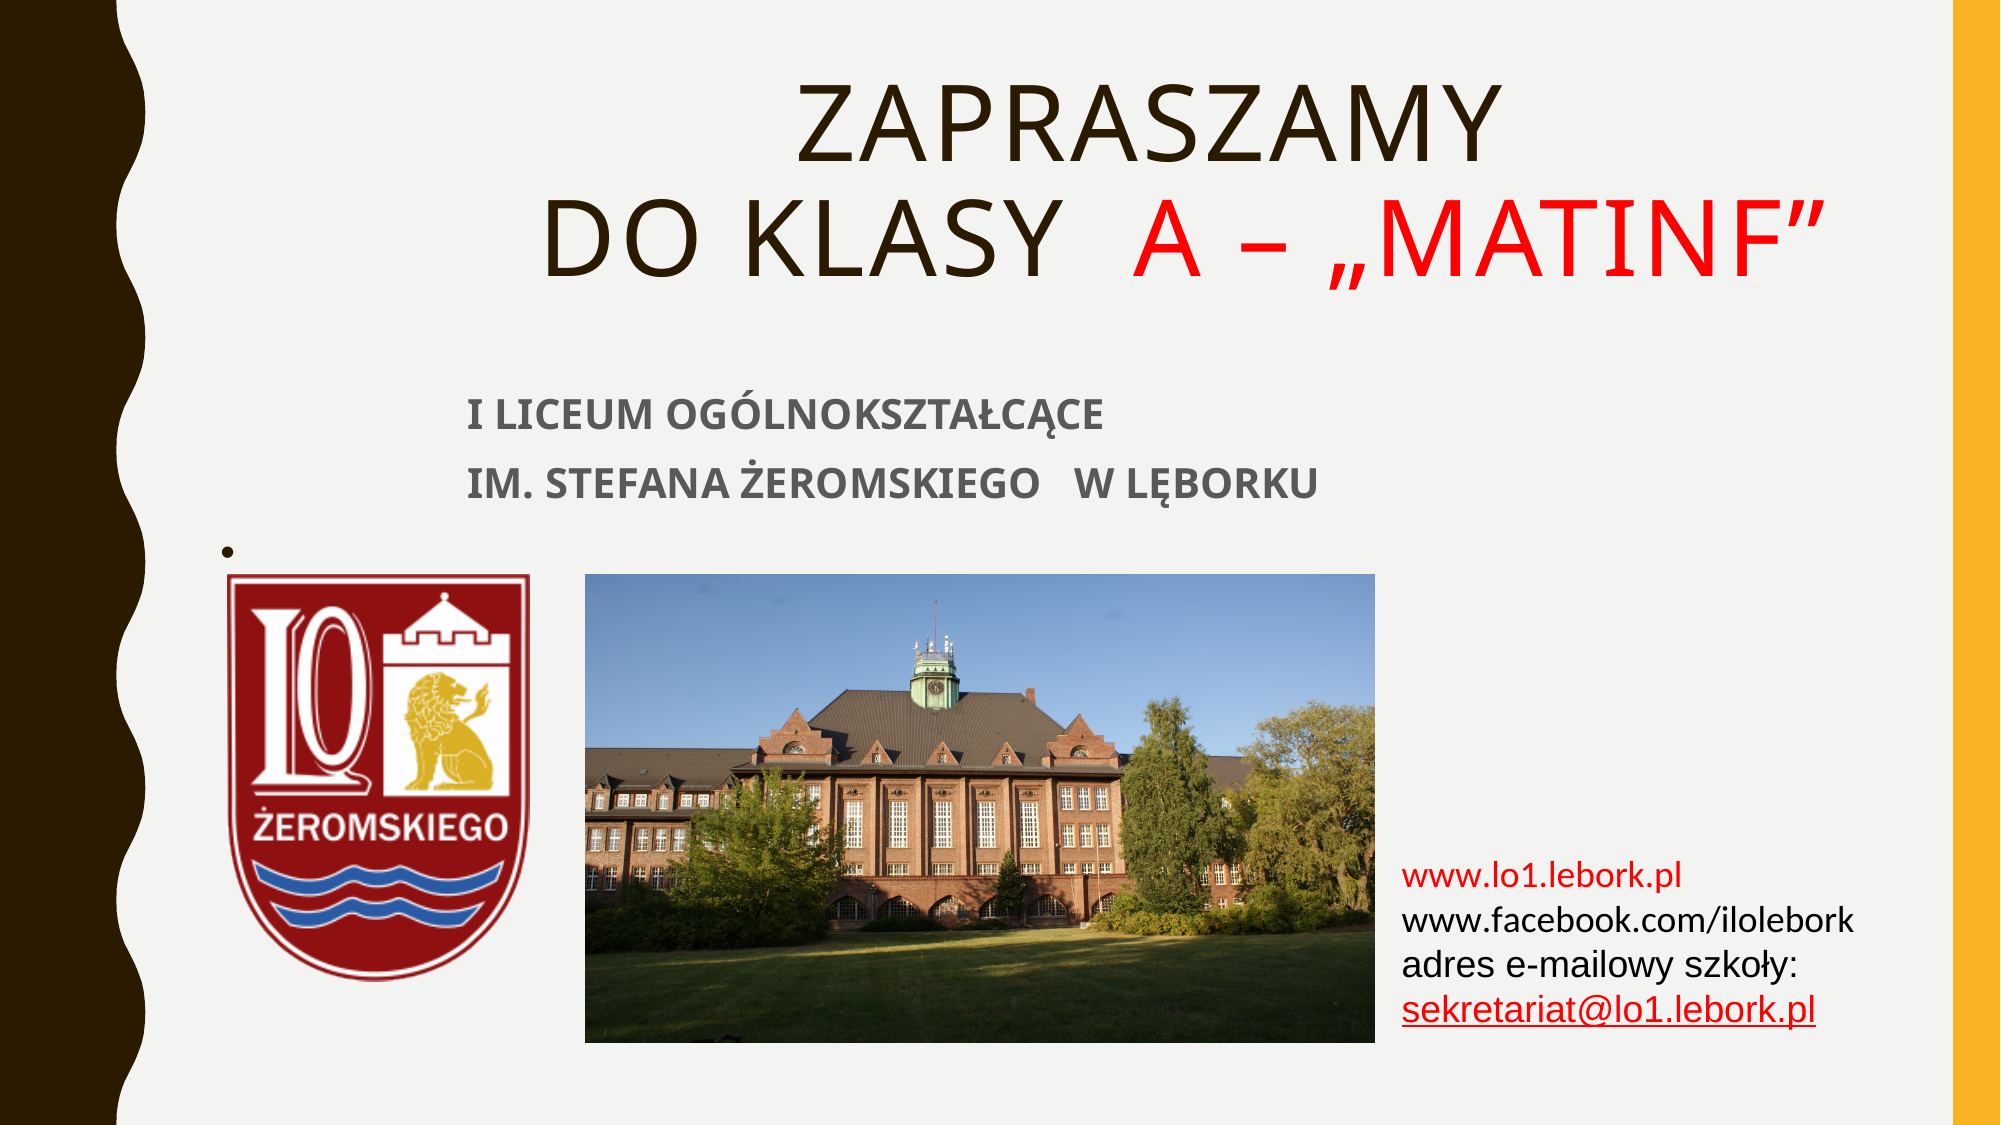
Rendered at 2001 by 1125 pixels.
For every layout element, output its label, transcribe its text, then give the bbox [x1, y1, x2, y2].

list I LICEUM OGÓLNOKSZTAŁCĄCE IM. STEFANA ŻEROMSKIEGO W LĘBORKU [205, 375, 1876, 1043]
picture [227, 574, 530, 982]
title zapraszamy do klasy A – „matinf” [205, 62, 1876, 308]
text_box www.lo1.lebork.pl www.facebook.com/ilolebork adres e-mailowy szkoły: sekretariat@lo1.lebork.pl [1387, 843, 1875, 1038]
picture [585, 574, 1375, 1043]
